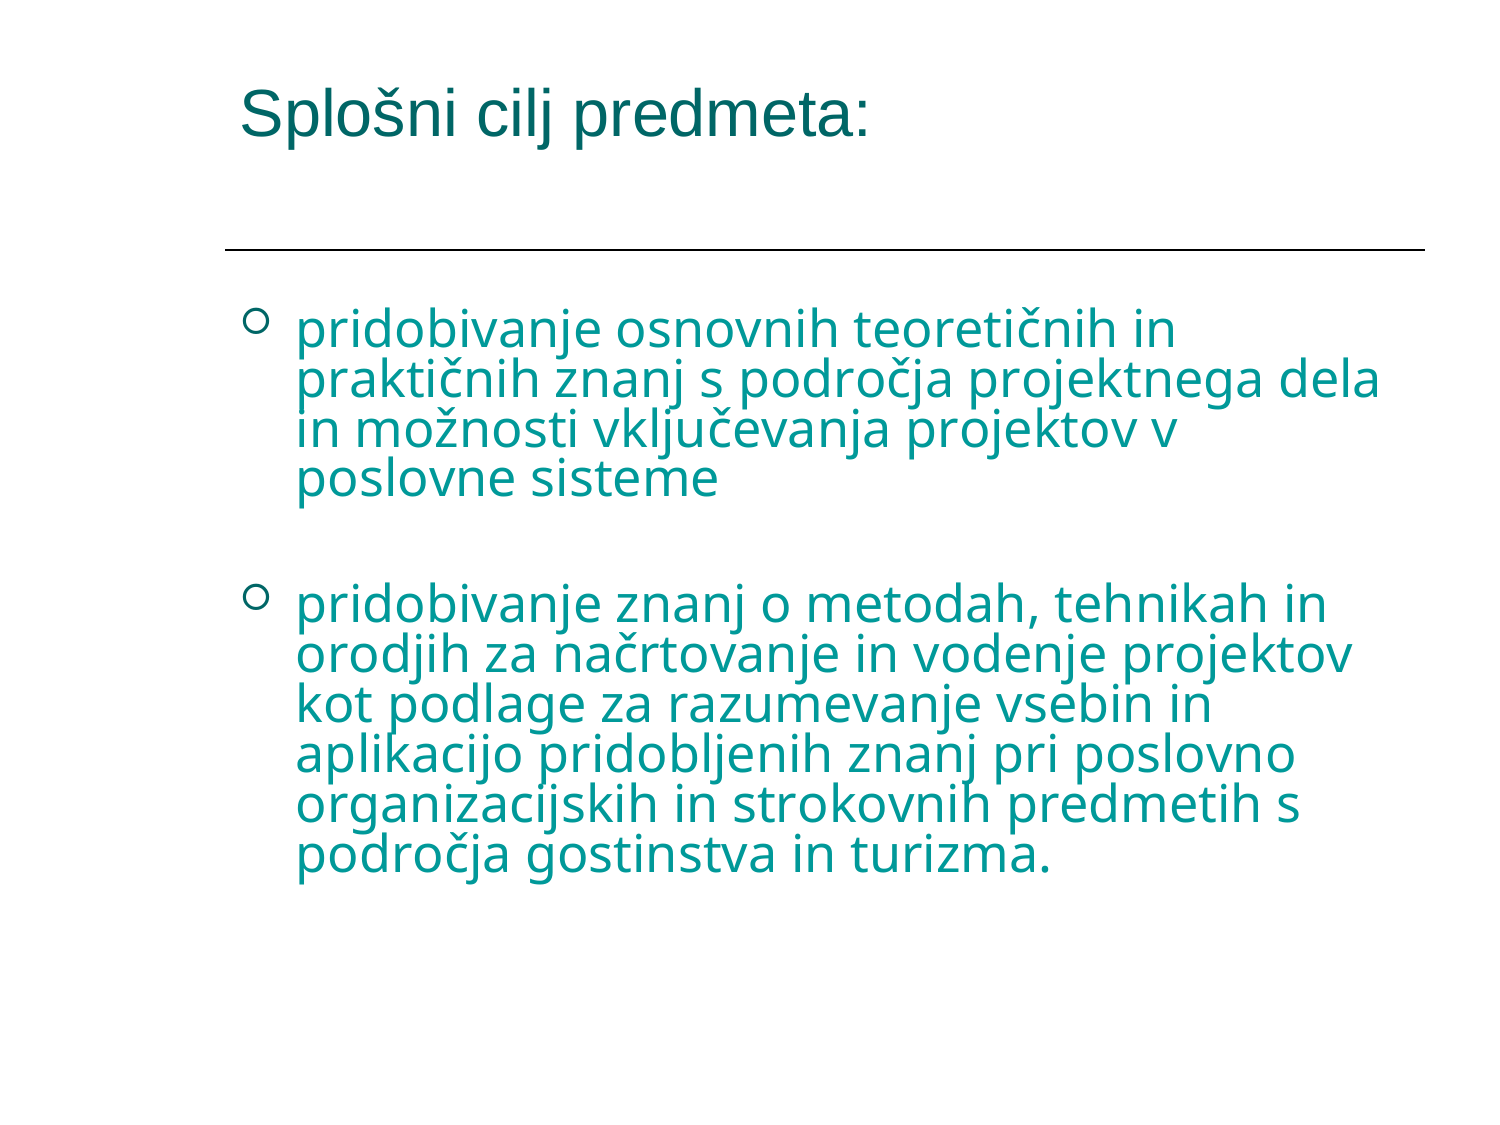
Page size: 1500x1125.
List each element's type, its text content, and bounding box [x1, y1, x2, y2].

list pridobivanje osnovnih teoretičnih in praktičnih znanj s področja projektnega dela in možnosti vključevanja projektov v poslovne sisteme pridobivanje znanj o metodah, tehnikah in orodjih za načrtovanje in vodenje projektov kot podlage za razumevanje vsebin in aplikacijo pridobljenih znanj pri poslovno organizacijskih in strokovnih predmetih s področja gostinstva in turizma. [224, 299, 1425, 975]
title Splošni cilj predmeta: [224, 49, 1425, 237]
